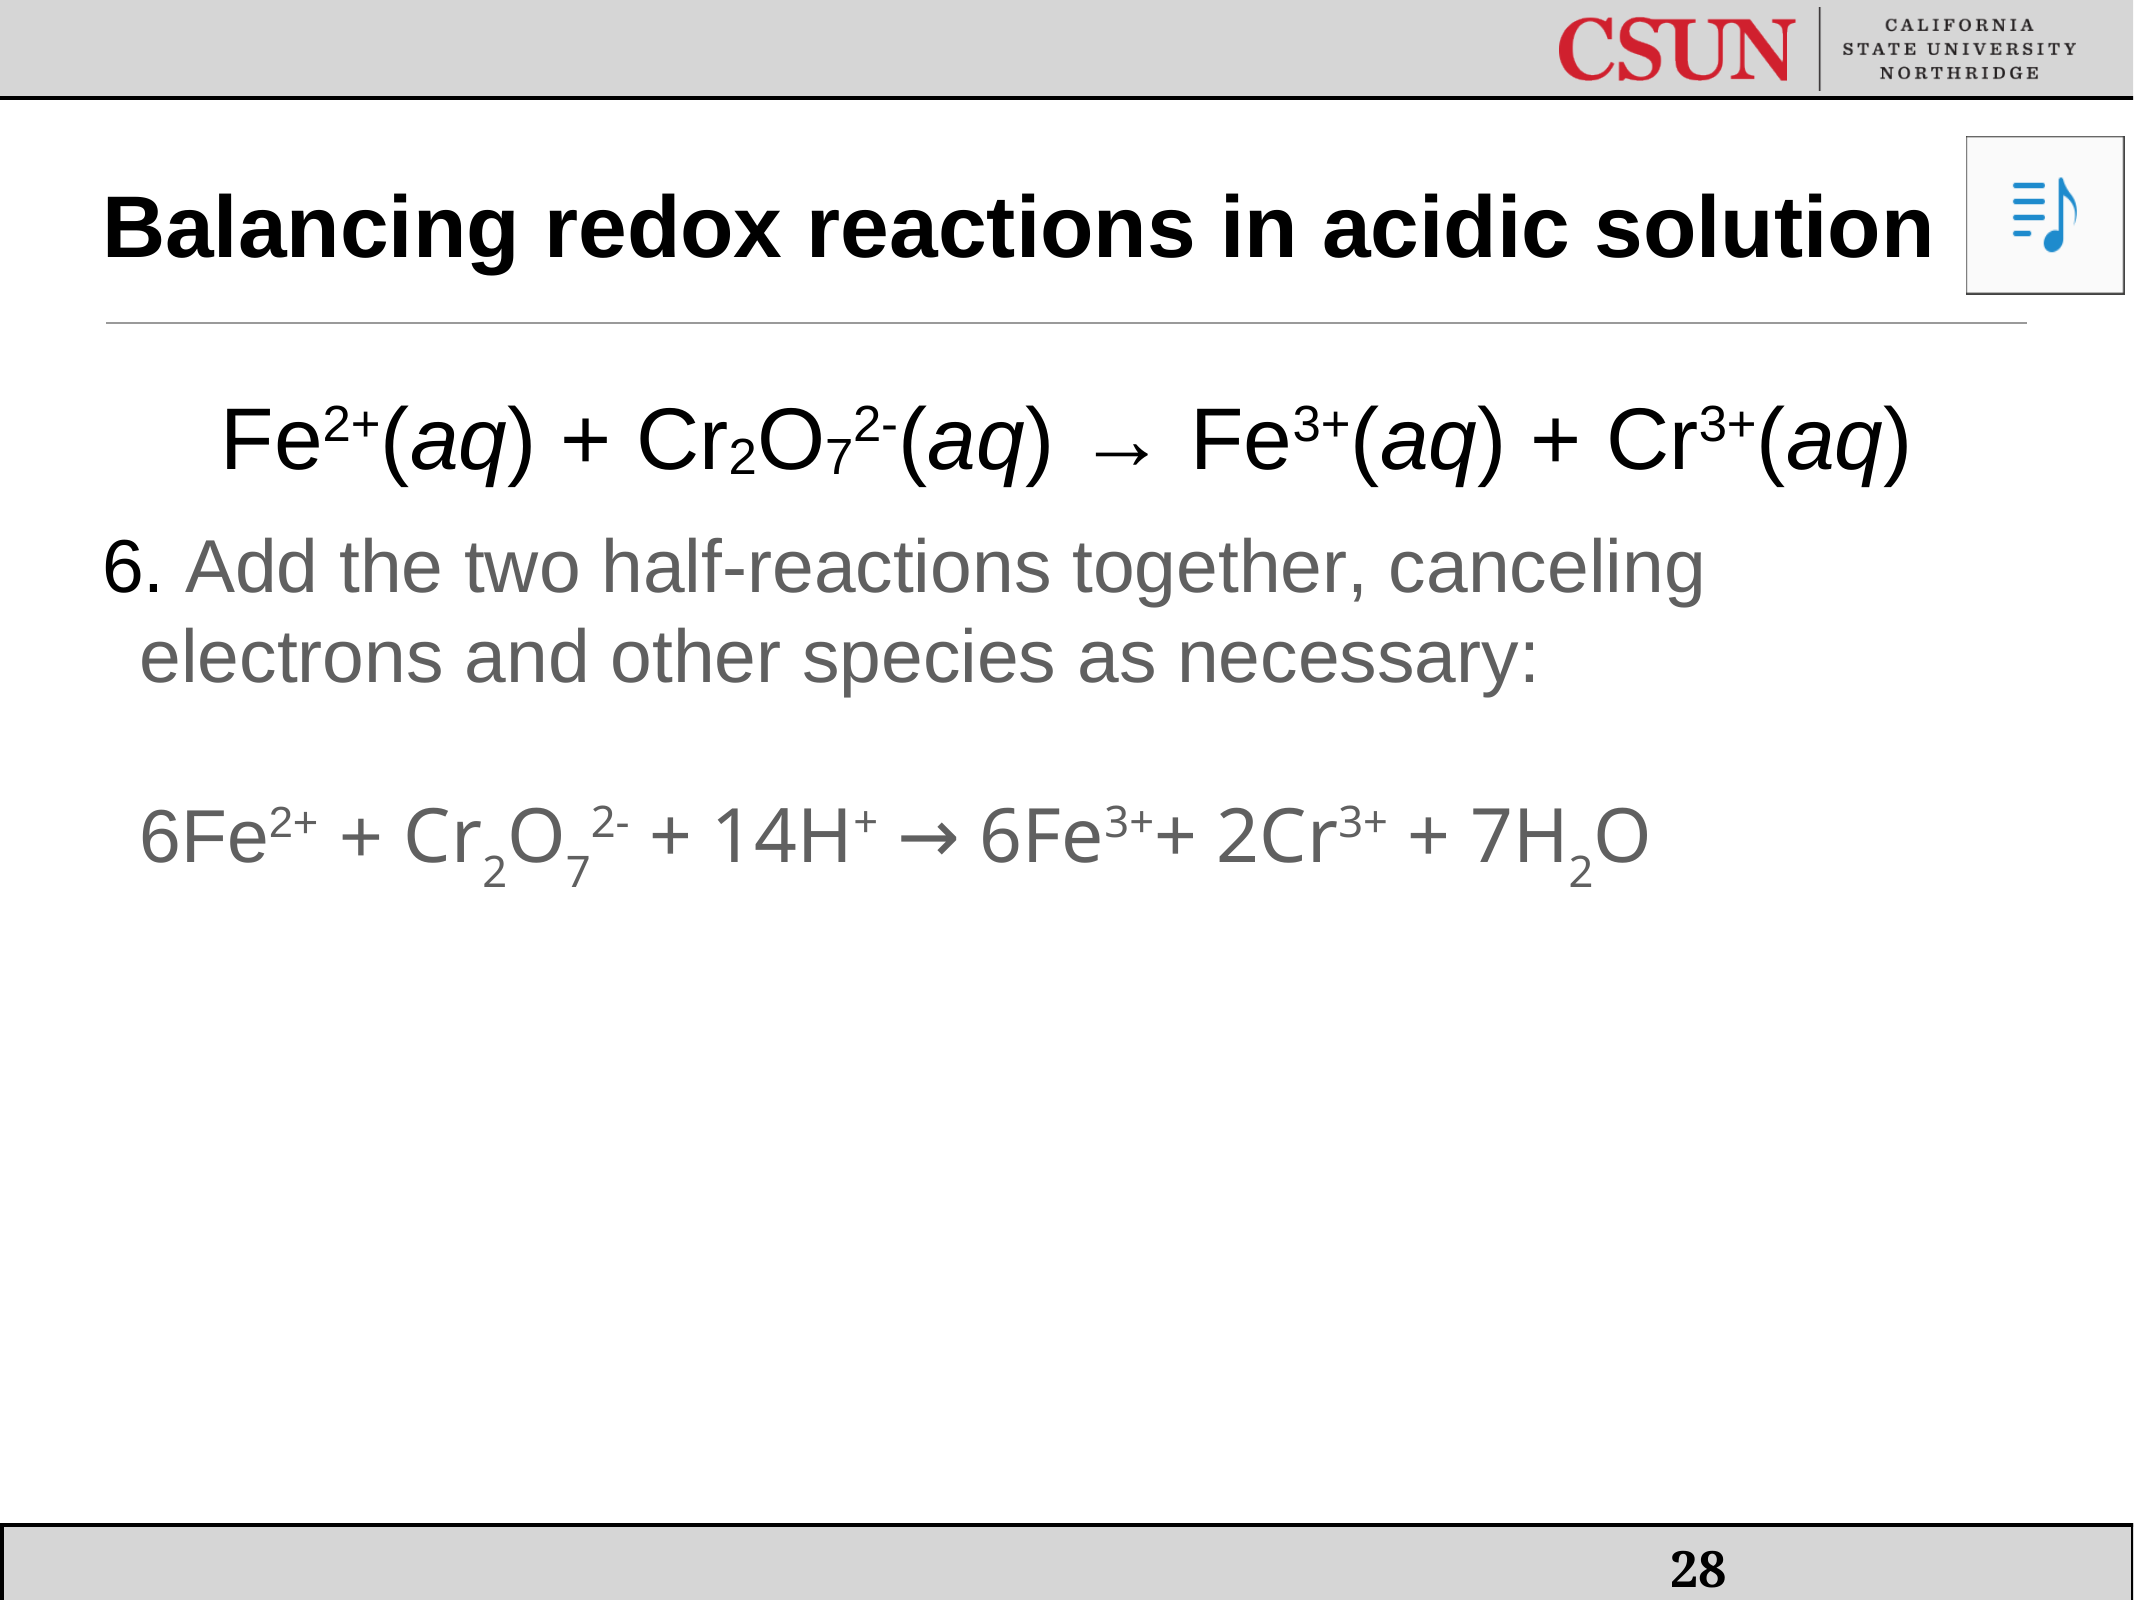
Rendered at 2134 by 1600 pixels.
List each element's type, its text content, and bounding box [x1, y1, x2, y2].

text_box Add the two half-reactions together, canceling electrons and other species as necessary: 6Fe2+ + Cr2O72- + 14H+ → 6Fe3++ 2Cr3+ + 7H2O [93, 509, 2040, 737]
title Balancing redox reactions in acidic solution [93, 104, 2040, 284]
text_box Fe2+(aq) + Cr2O72-(aq) → Fe3+(aq) + Cr3+(aq) [212, 373, 1922, 496]
picture [1559, 7, 2076, 91]
text_box [1965, 135, 2126, 296]
